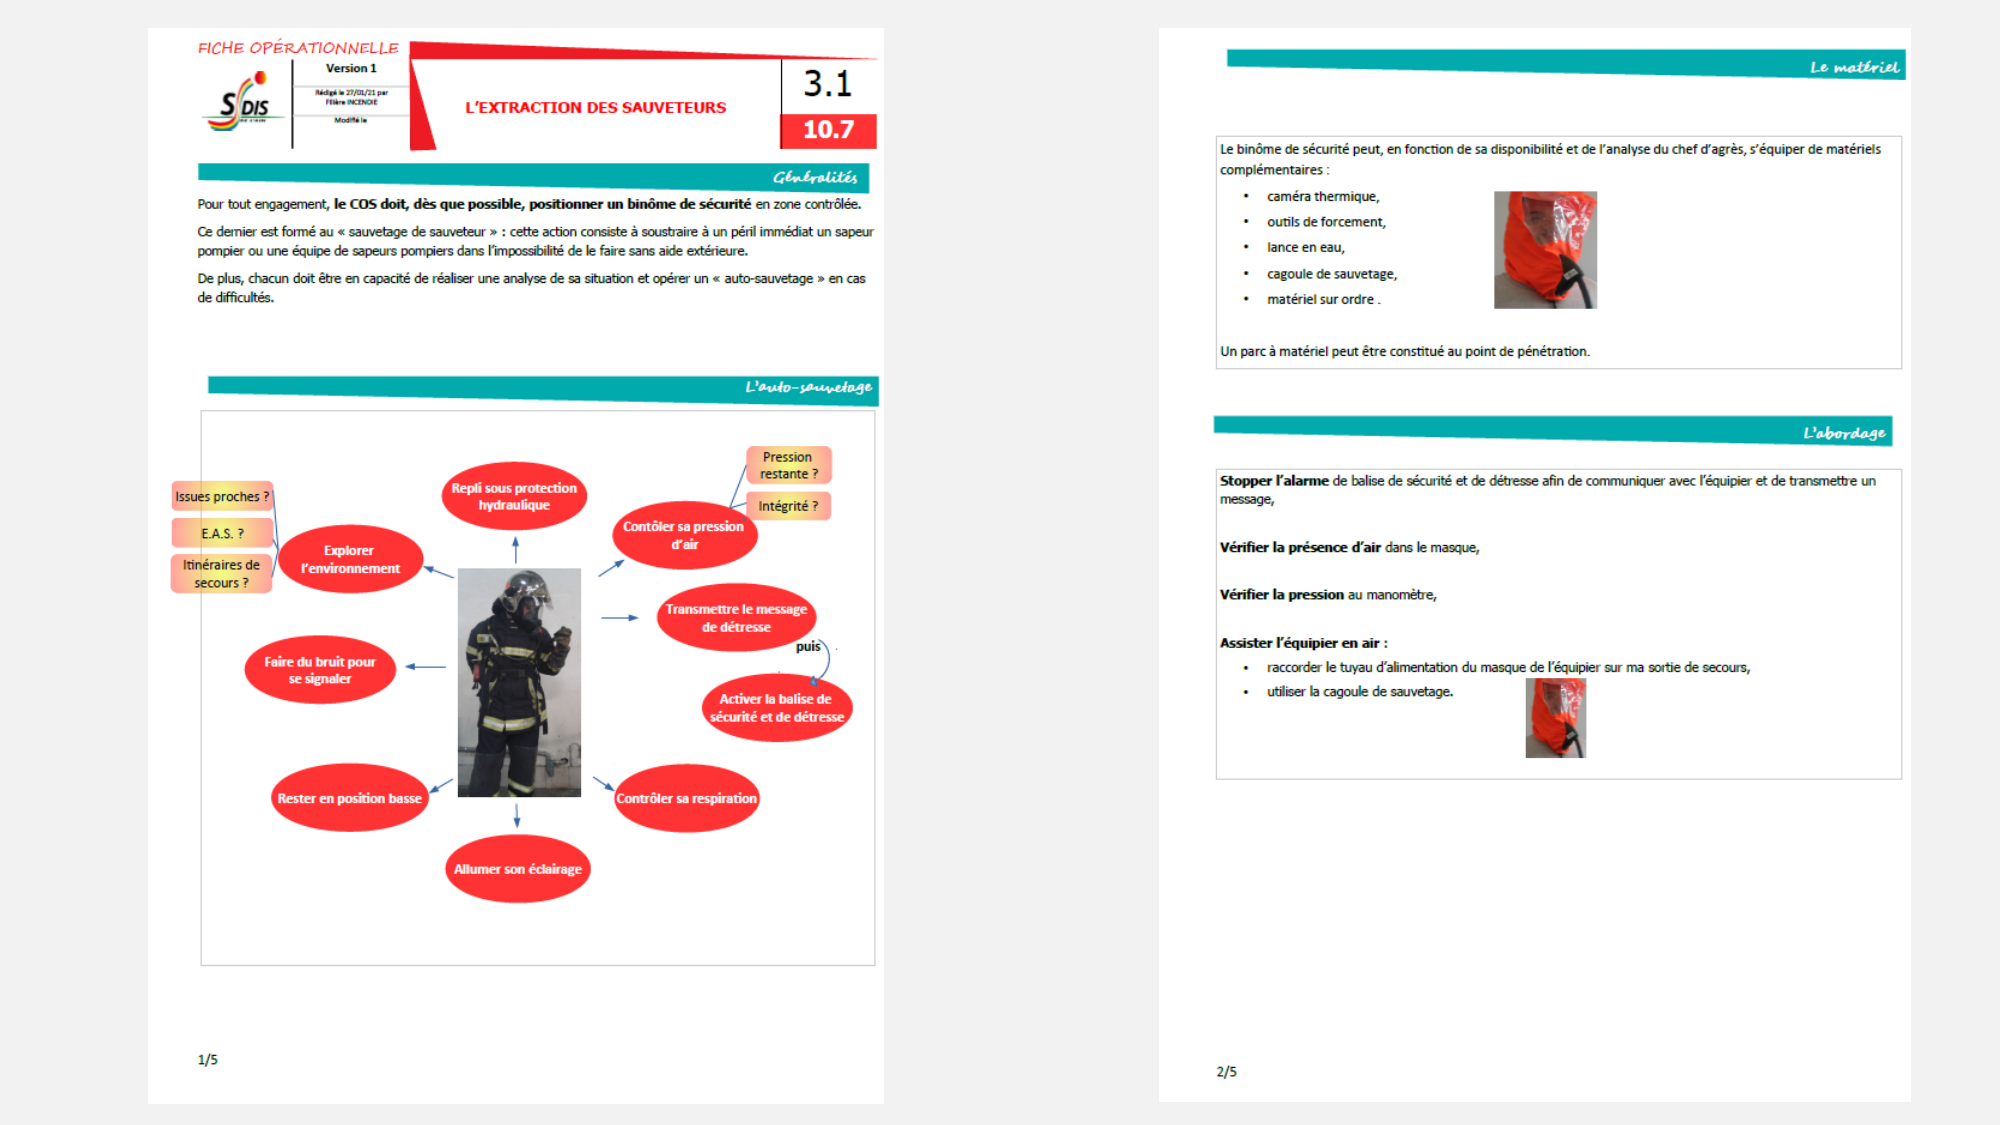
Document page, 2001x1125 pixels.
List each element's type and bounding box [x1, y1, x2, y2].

picture [148, 28, 884, 1104]
picture [1159, 28, 1911, 1102]
